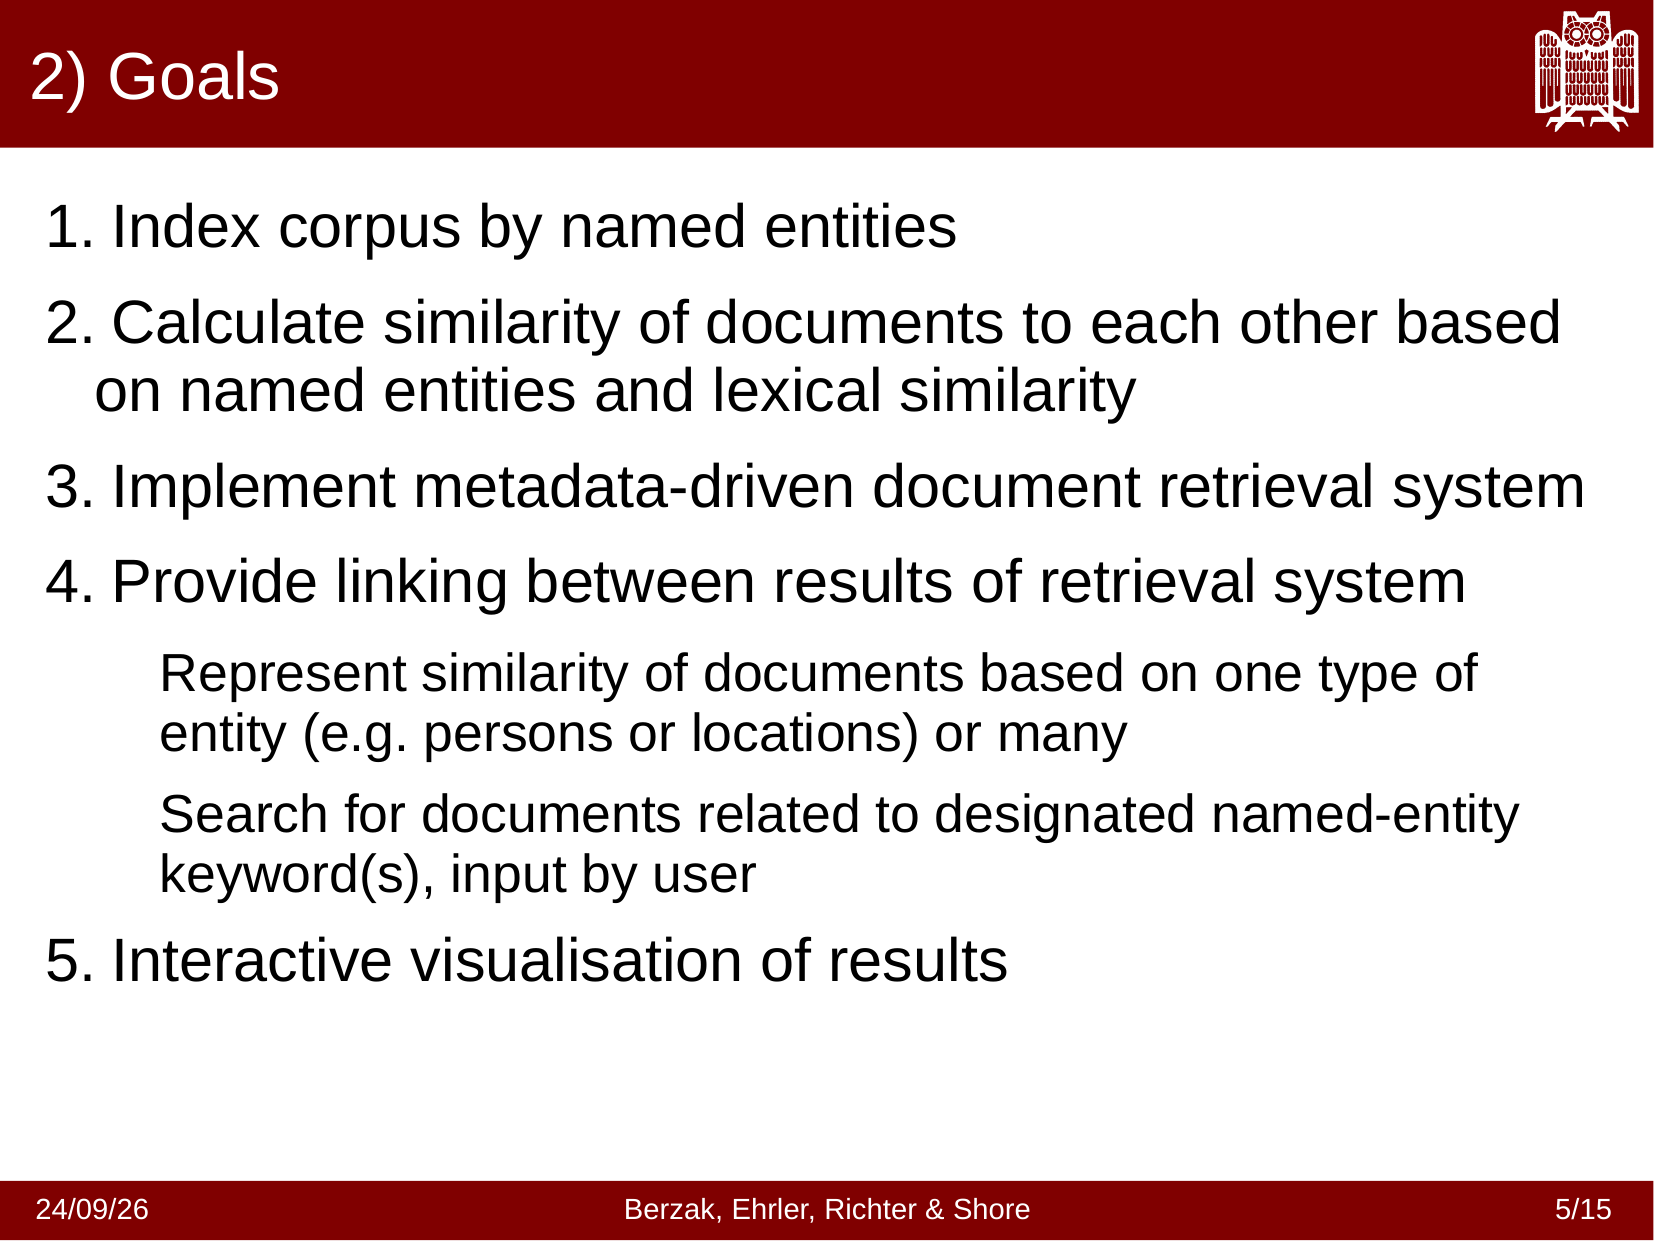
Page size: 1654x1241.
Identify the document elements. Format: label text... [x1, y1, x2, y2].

list Index corpus by named entities Calculate similarity of documents to each other based on named entities and lexical similarity Implement metadata-driven document retrieval system Provide linking between results of retrieval system Represent similarity of documents based on one type of entity (e.g. persons or locations) or many Search for documents related to designated named-entity keyword(s), input by user Interactive visualisation of results [29, 191, 1619, 1011]
title 2) Goals [29, 17, 1506, 136]
picture [1535, 11, 1639, 132]
